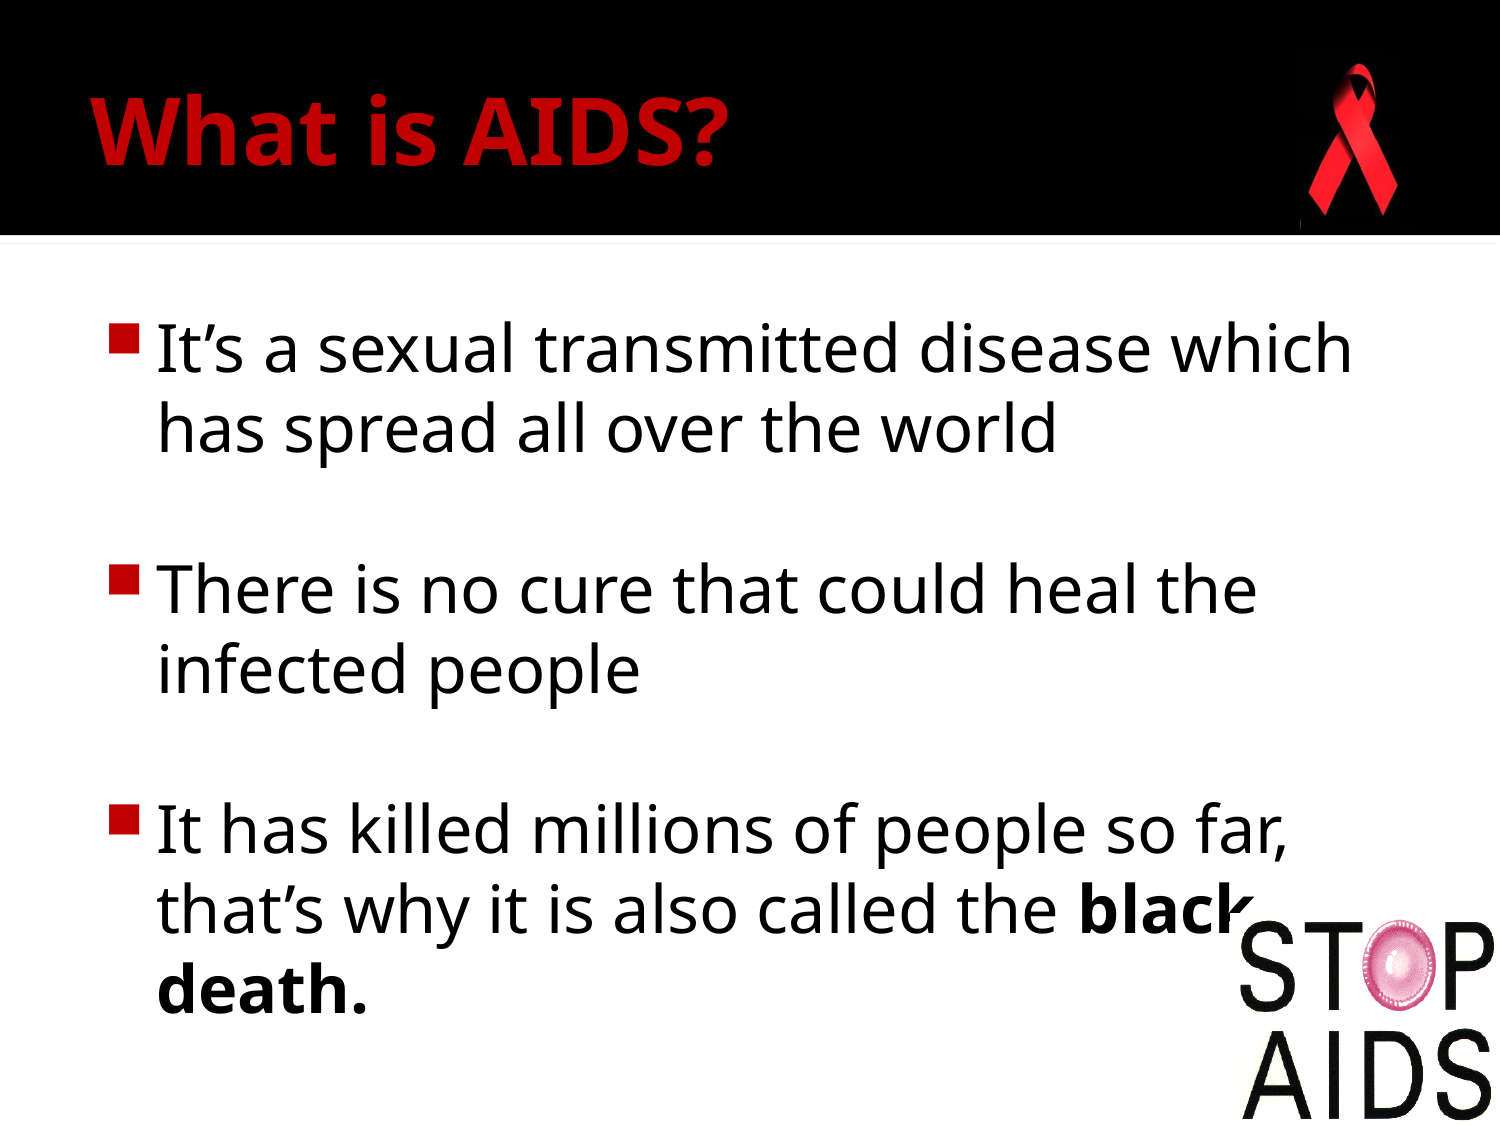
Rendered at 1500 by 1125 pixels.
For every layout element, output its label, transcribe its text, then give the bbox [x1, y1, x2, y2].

picture [1230, 913, 1500, 1125]
title What is AIDS? [75, 25, 1425, 231]
list It’s a sexual transmitted disease which has spread all over the world There is no cure that could heal the infected people It has killed millions of people so far, that’s why it is also called the black death. [75, 291, 1425, 1050]
picture [1300, 46, 1414, 229]
